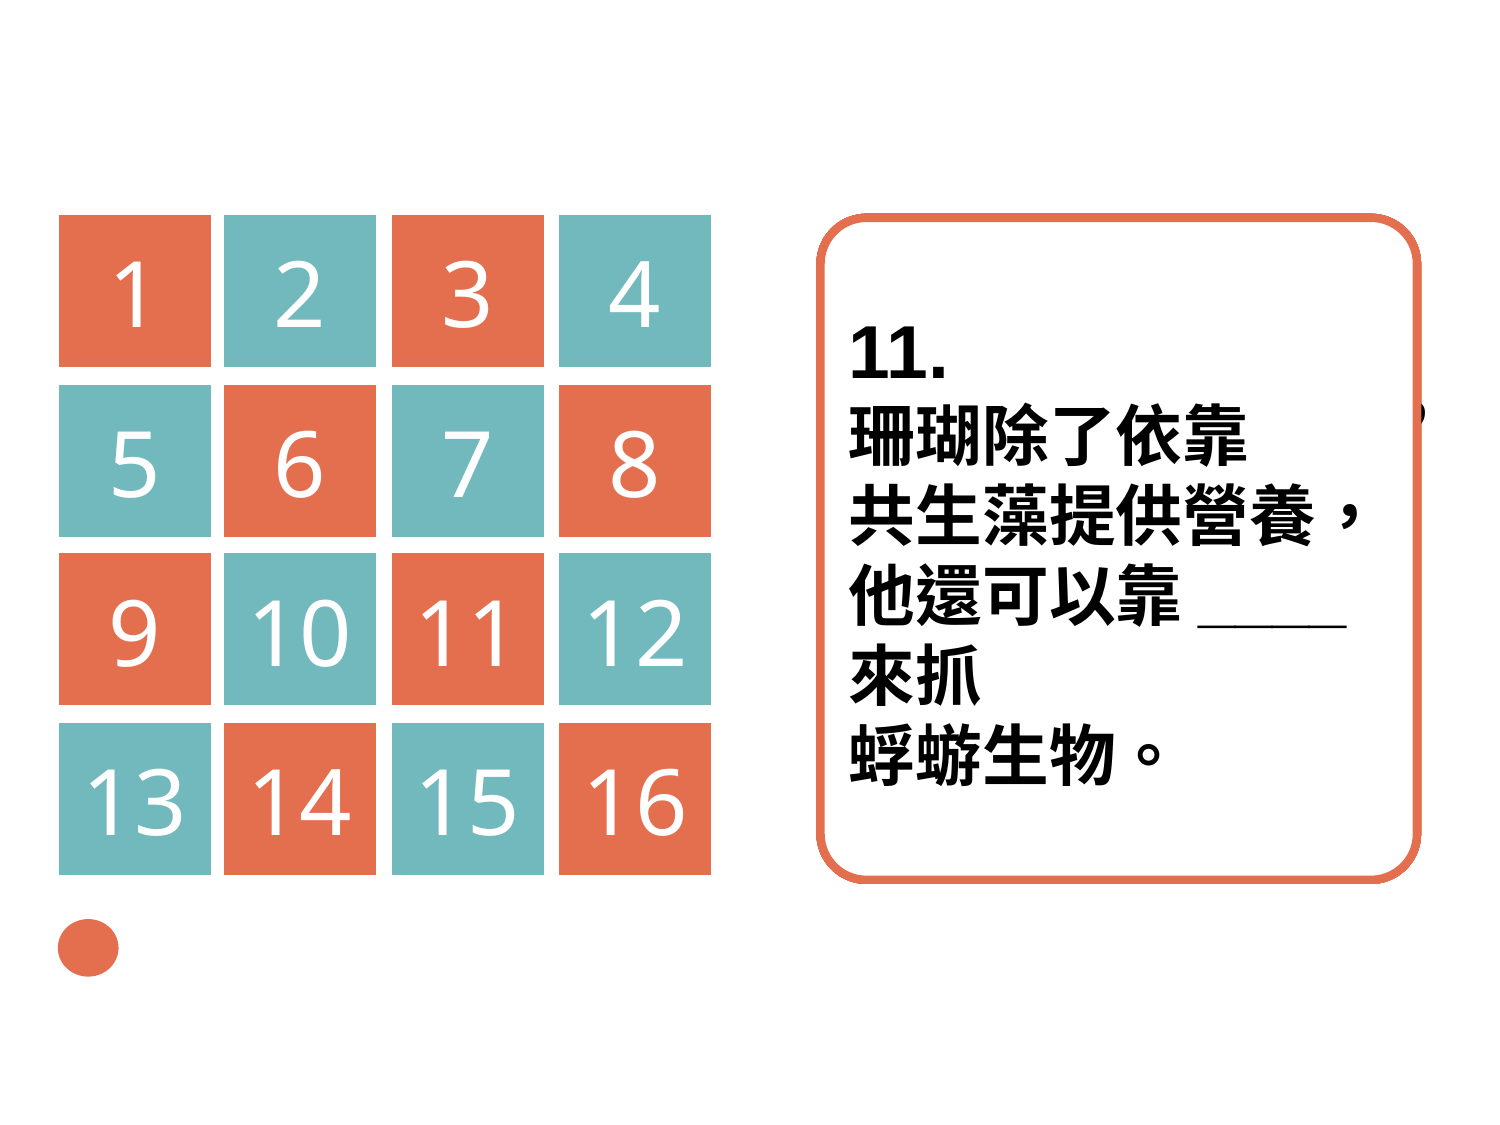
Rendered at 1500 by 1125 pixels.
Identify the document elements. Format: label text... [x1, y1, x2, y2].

text_box 15 [391, 722, 545, 876]
text_box 7 [391, 384, 545, 538]
text_box 6 [223, 384, 377, 538]
text_box 8 [558, 384, 712, 538]
text_box 13 [58, 722, 212, 876]
text_box 16 [558, 722, 712, 876]
text_box 12 [558, 552, 712, 706]
text_box 1 [58, 214, 212, 368]
text_box 11. 珊瑚除了依靠 共生藻提供營養，他還可以靠____來抓 蜉蝣生物。 [820, 217, 1417, 880]
text_box 4 [558, 214, 712, 368]
text_box 10 [223, 552, 377, 706]
text_box 14 [223, 722, 377, 876]
text_box 5 [58, 384, 212, 538]
text_box 3 [391, 214, 545, 368]
text_box 9 [58, 552, 212, 706]
text_box [57, 919, 119, 977]
text_box 11 [391, 552, 545, 706]
text_box 2 [223, 214, 377, 368]
